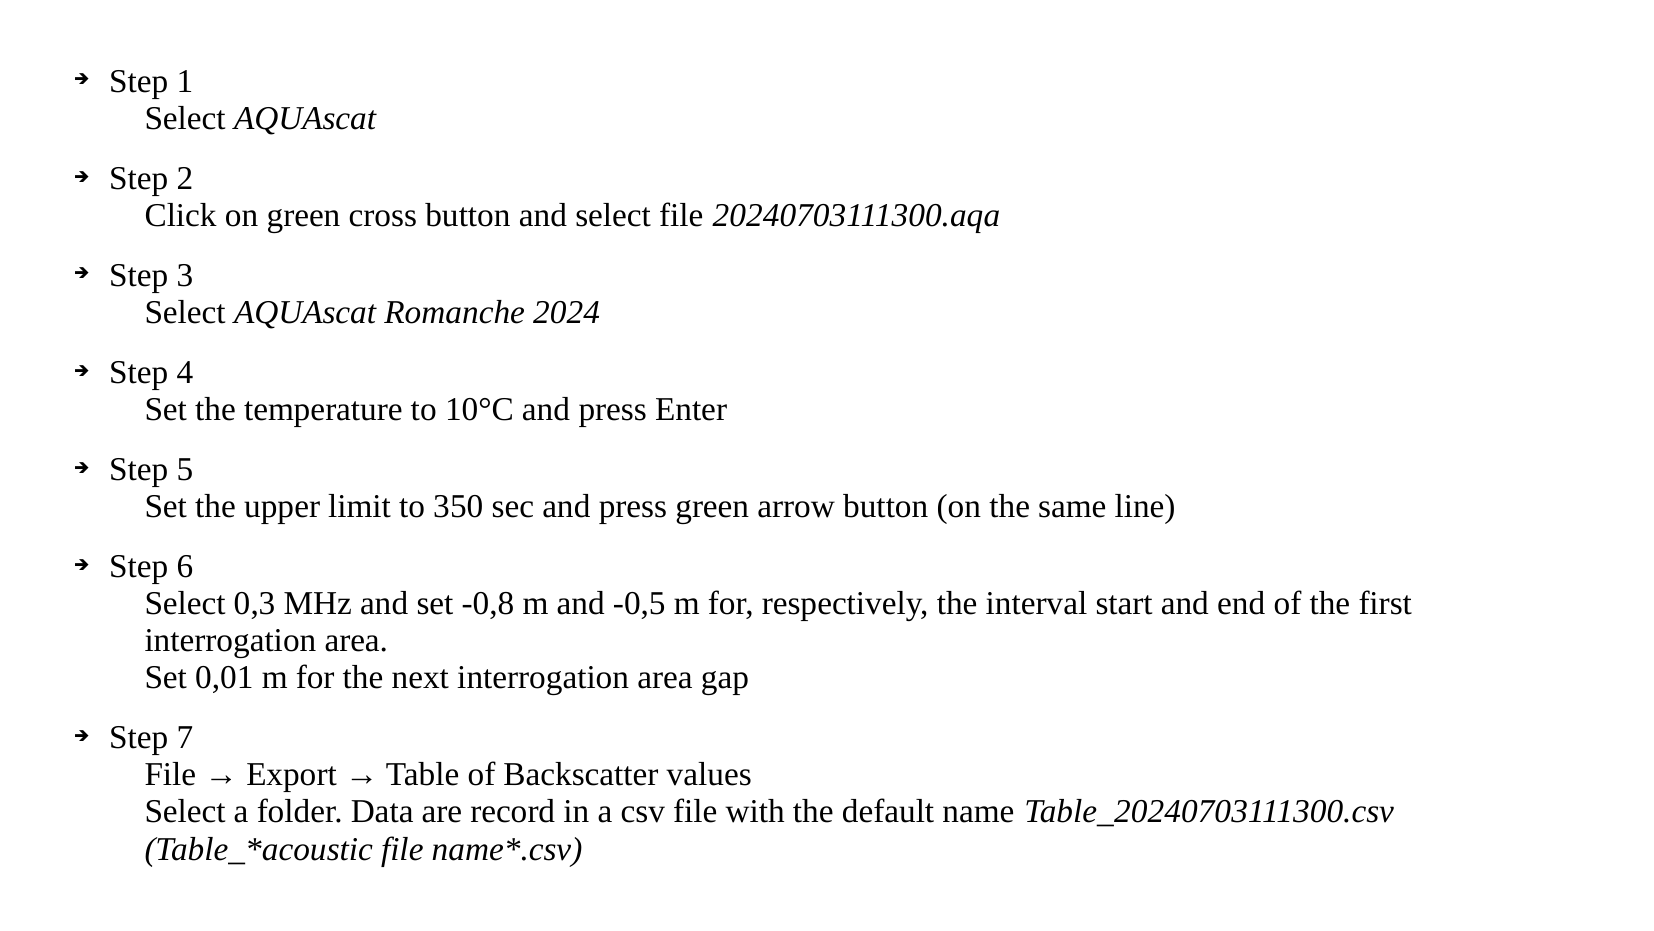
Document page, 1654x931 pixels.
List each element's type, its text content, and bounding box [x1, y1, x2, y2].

text_box Step 1 Select AQUAscat Step 2 Click on green cross button and select file 20240703111300.aqa Step 3 Select AQUAscat Romanche 2024 Step 4 Set the temperature to 10°C and press Enter Step 5 Set the upper limit to 350 sec and press green arrow button (on the same line) Step 6 Select 0,3 MHz and set -0,8 m and -0,5 m for, respectively, the interval start and end of the first interrogation area. Set 0,01 m for the next interrogation area gap Step 7 File → Export → Table of Backscatter values Select a folder. Data are record in a csv file with the default name Table_20240703111300.csv (Table_*acoustic file name*.csv) [59, 55, 1595, 875]
